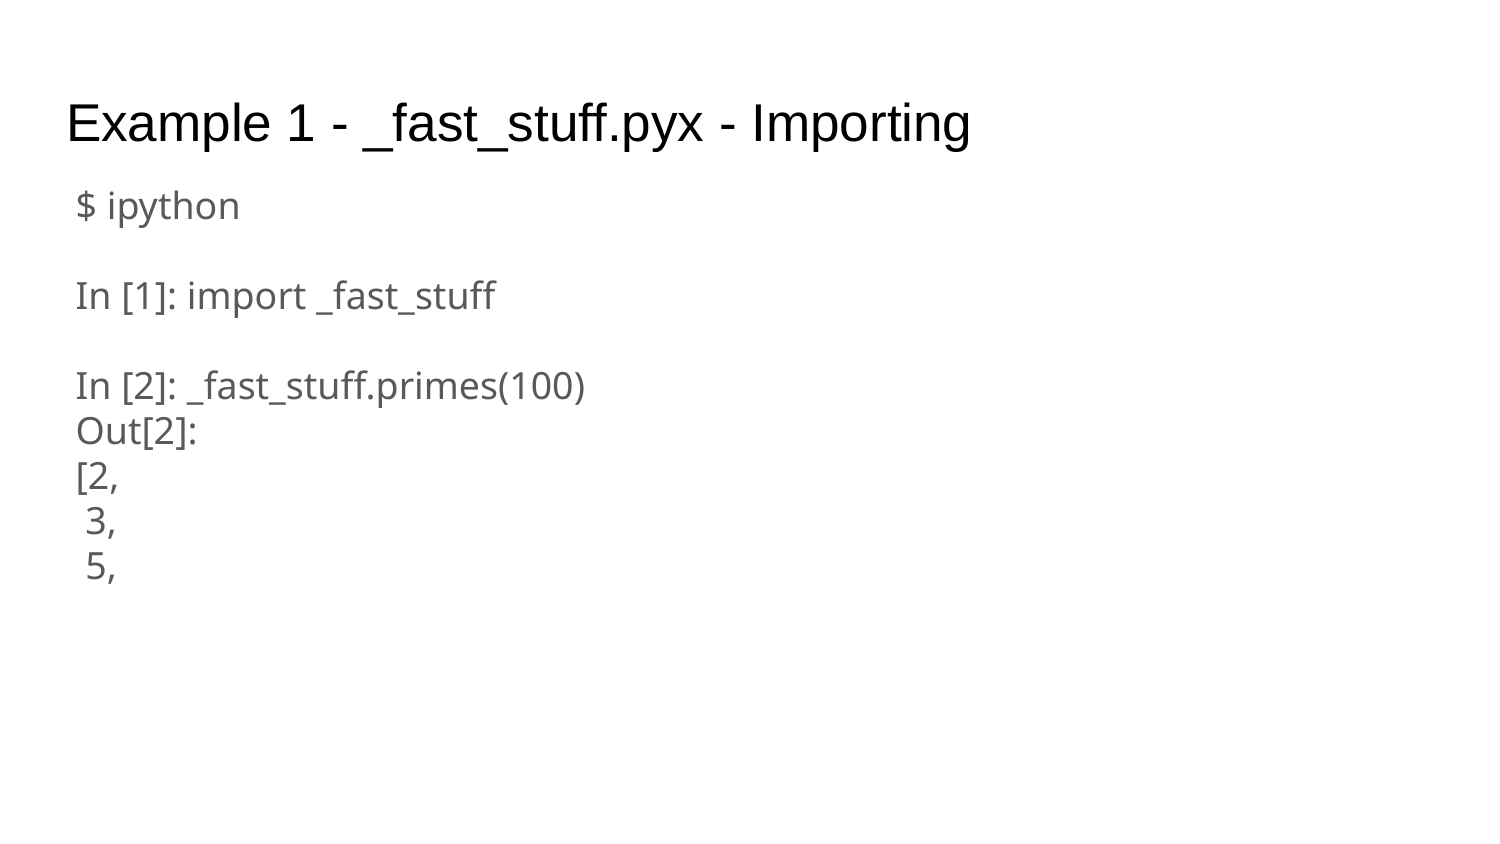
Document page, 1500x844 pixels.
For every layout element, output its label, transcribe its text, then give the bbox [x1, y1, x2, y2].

text_box $ ipython In [1]: import _fast_stuff In [2]: _fast_stuff.primes(100) Out[2]: [2, 3, 5, [60, 166, 1377, 602]
title Example 1 - _fast_stuff.pyx - Importing [51, 72, 1449, 167]
